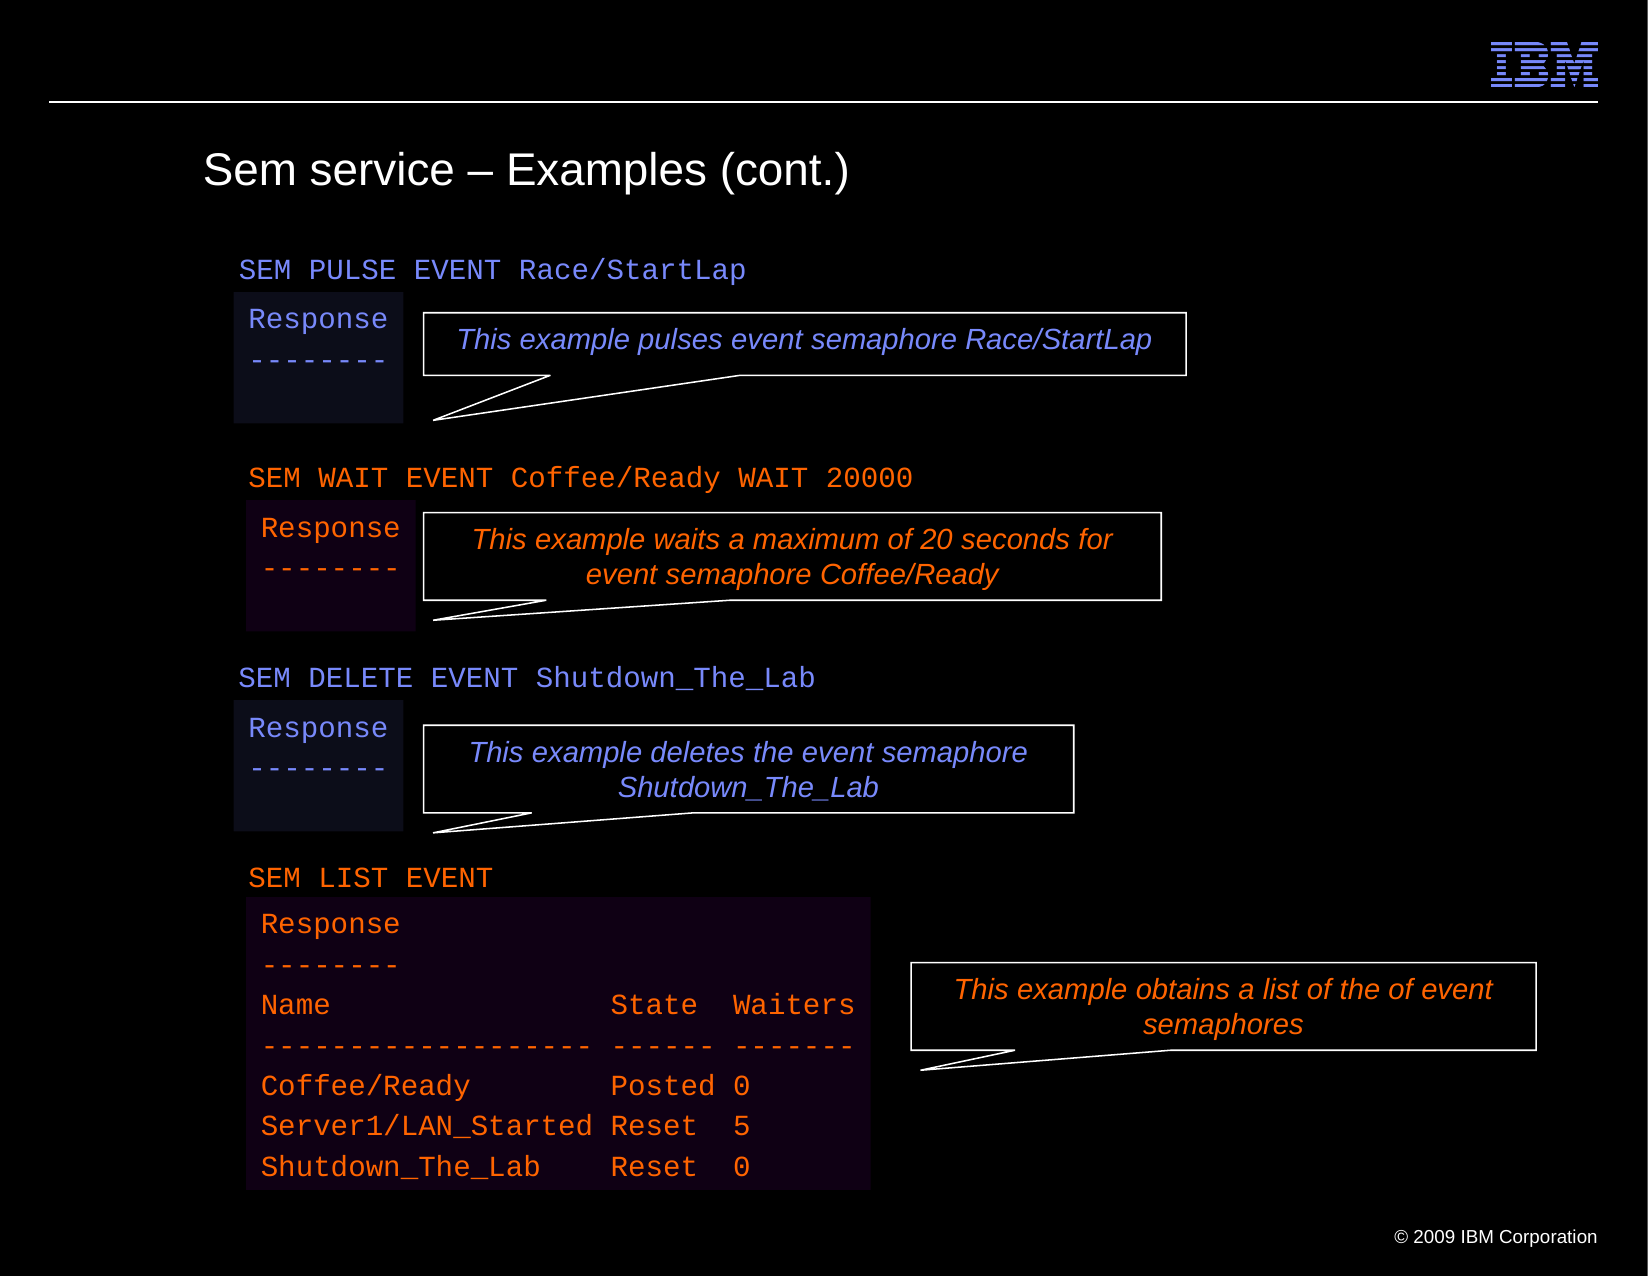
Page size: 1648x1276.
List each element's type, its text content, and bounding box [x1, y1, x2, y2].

text_box SEM PULSE EVENT Race/StartLap [239, 250, 1648, 286]
text_box SEM LIST EVENT [233, 850, 509, 901]
text_box Response -------- Name State Waiters ------------------- ------ ------- Coffee/Ready Posted 0 Server1/LAN_Started Reset 5 Shutdown_The_Lab Reset 0 [246, 897, 871, 1190]
text_box SEM DELETE EVENT Shutdown_The_Lab [223, 650, 831, 701]
title Sem service – Examples (cont.) [186, 137, 1648, 231]
picture [1491, 42, 1598, 87]
text_box This example deletes the event semaphore Shutdown_The_Lab [423, 725, 1074, 833]
text_box Response -------- [233, 292, 404, 424]
text_box This example waits a maximum of 20 seconds for event semaphore Coffee/Ready [423, 512, 1162, 621]
text_box SEM WAIT EVENT Coffee/Ready WAIT 20000 [233, 450, 929, 501]
text_box This example obtains a list of the of event semaphores [911, 962, 1537, 1071]
text_box Response -------- [233, 701, 404, 832]
text_box This example pulses event semaphore Race/StartLap [423, 312, 1187, 421]
text_box Response -------- [246, 501, 416, 632]
